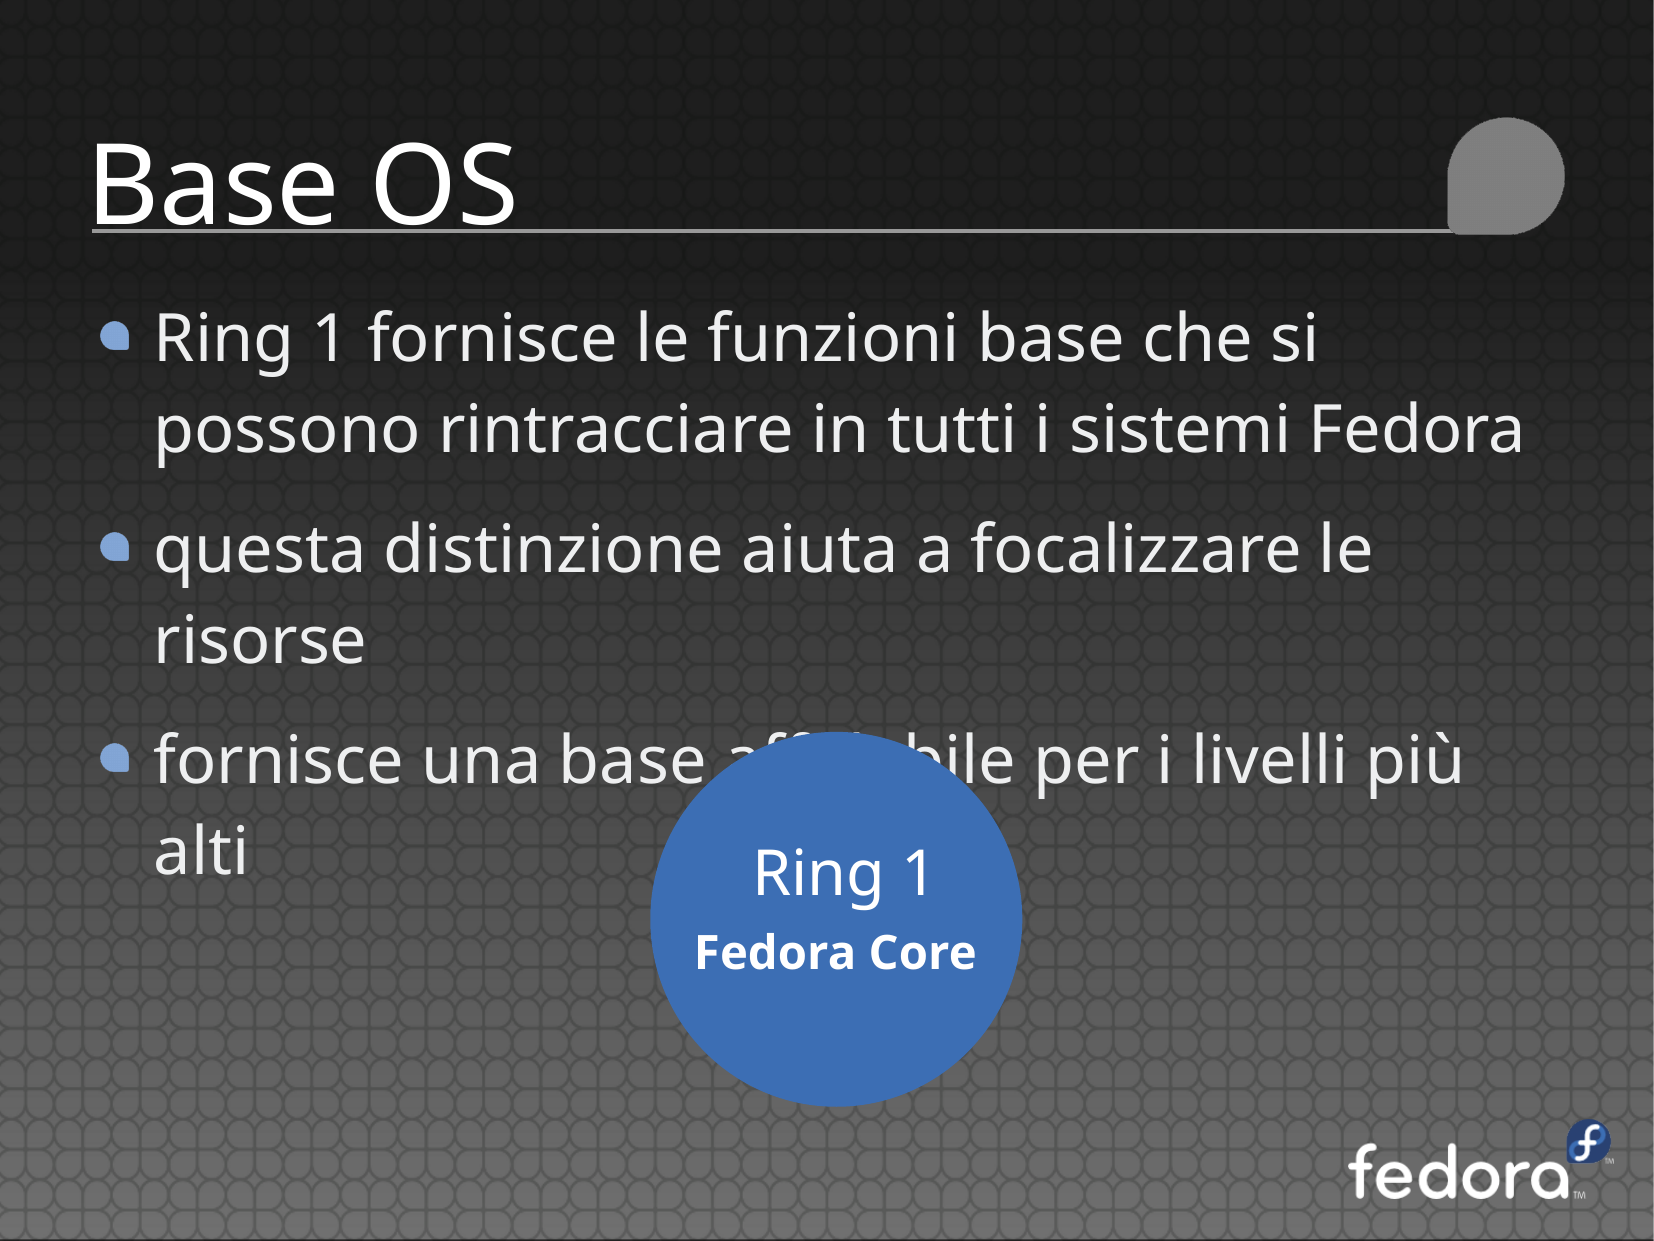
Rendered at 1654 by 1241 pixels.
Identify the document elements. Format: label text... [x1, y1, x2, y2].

picture [0, 0, 1654, 1241]
list Ring 1 fornisce le funzioni base che si possono rintracciare in tutti i sistemi Fedora questa distinzione aiuta a focalizzare le risorse fornisce una base affidabile per i livelli più alti [82, 290, 1571, 1109]
title Base OS [86, 112, 1576, 249]
